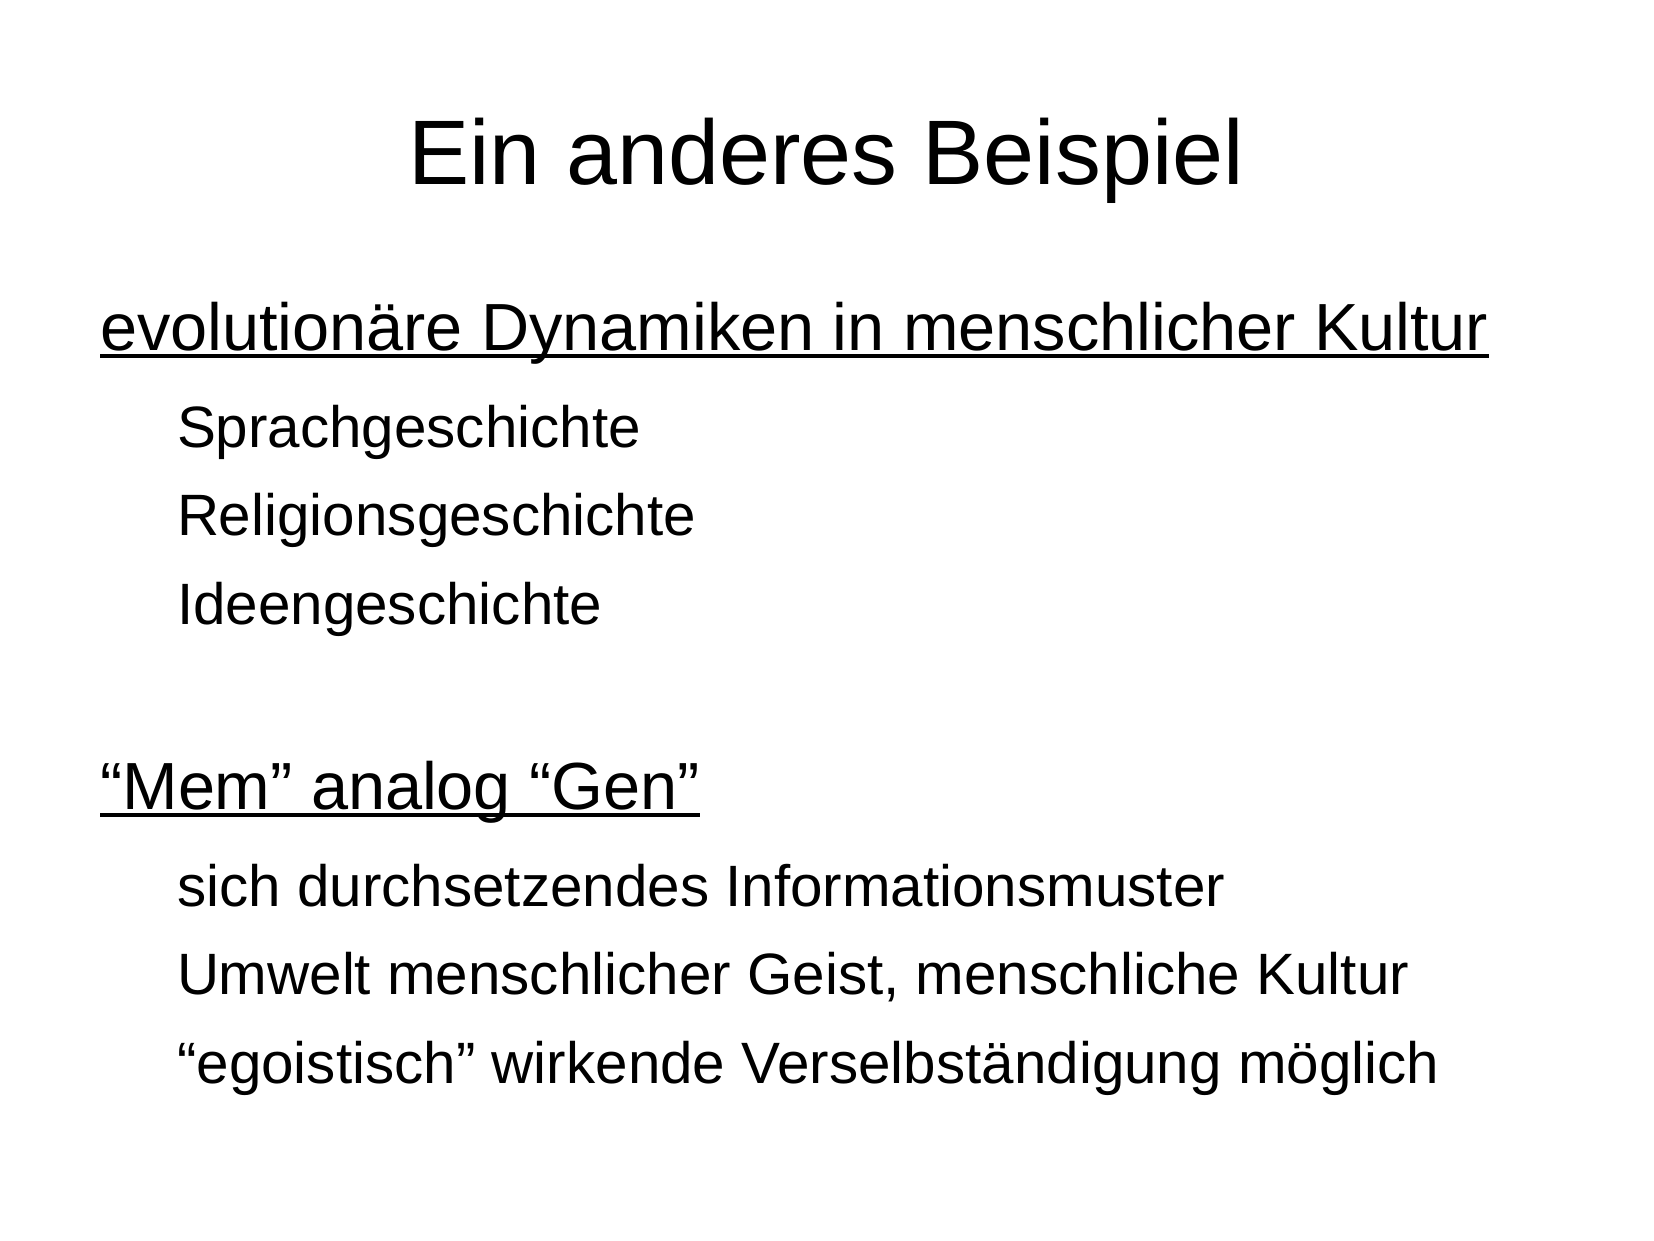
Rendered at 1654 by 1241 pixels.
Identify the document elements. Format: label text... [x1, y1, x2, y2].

title Ein anderes Beispiel [82, 56, 1571, 250]
list evolutionäre Dynamiken in menschlicher Kultur Sprachgeschichte Religionsgeschichte Ideengeschichte “Mem” analog “Gen” sich durchsetzendes Informationsmuster Umwelt menschlicher Geist, menschliche Kultur “egoistisch” wirkende Verselbständigung möglich [82, 290, 1571, 1096]
